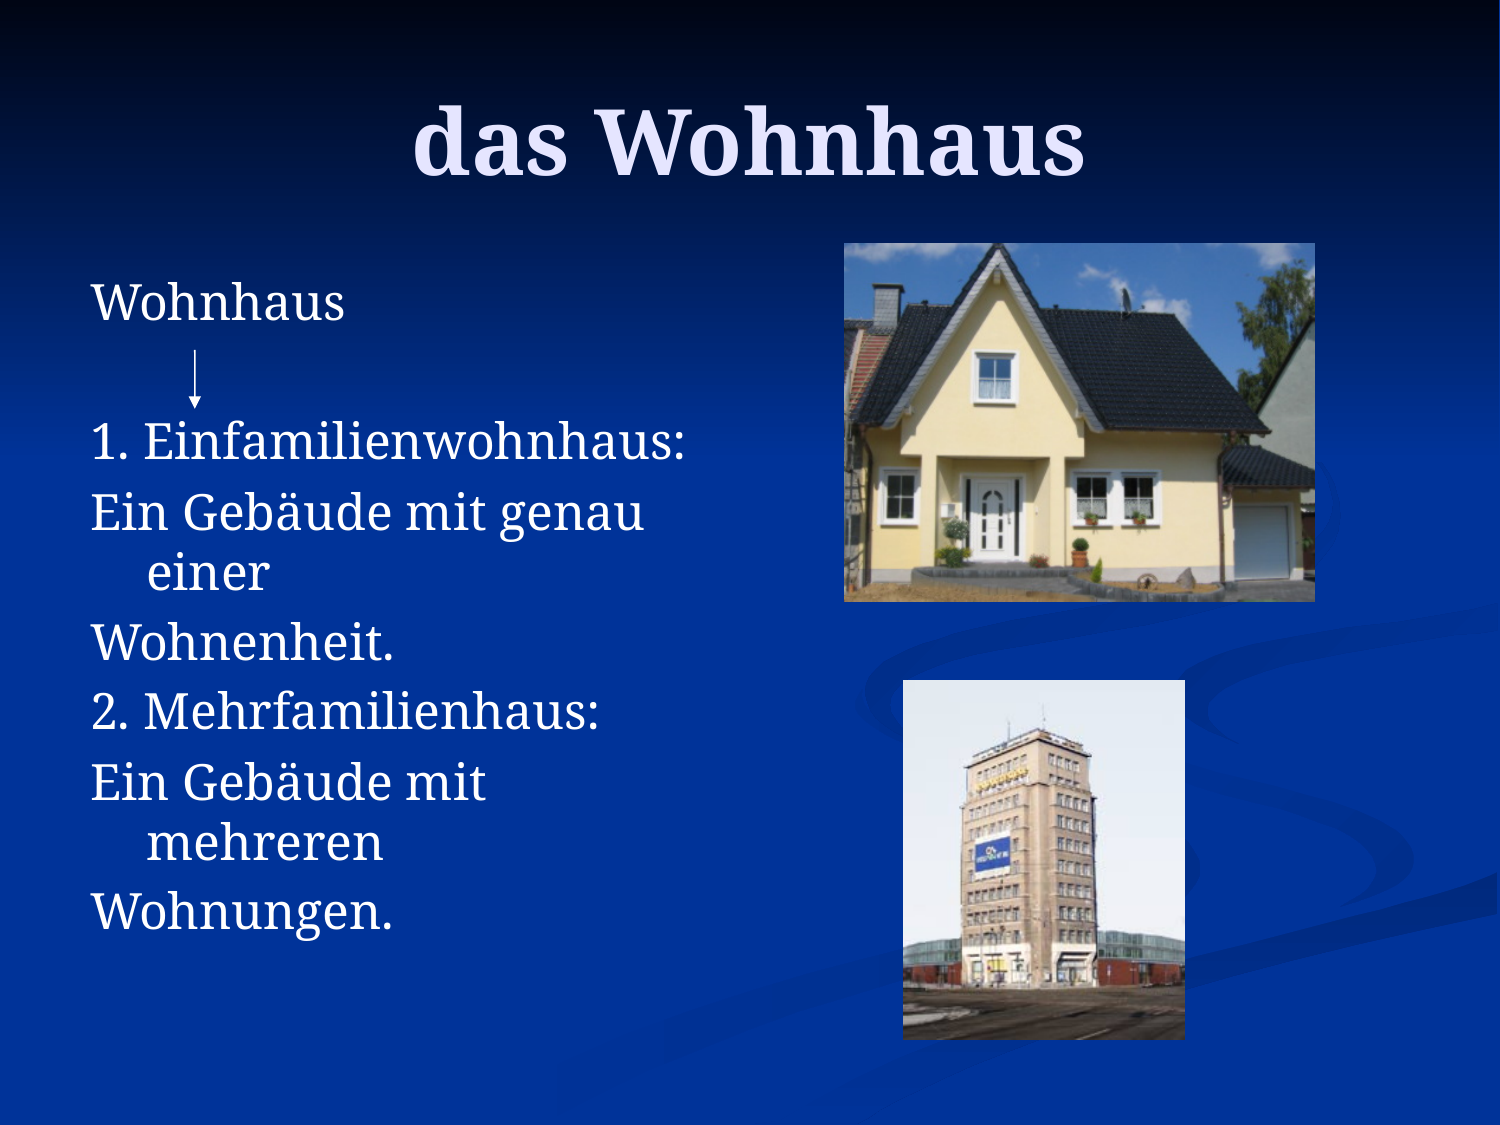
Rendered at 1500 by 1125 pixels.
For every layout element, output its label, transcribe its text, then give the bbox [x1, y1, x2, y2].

title das Wohnhaus [75, 45, 1425, 233]
picture [844, 243, 1315, 603]
picture [903, 680, 1185, 1040]
list Wohnhaus 1. Einfamilienwohnhaus: Ein Gebäude mit genau einer Wohnenheit. 2. Mehrfamilienhaus: Ein Gebäude mit mehreren Wohnungen. [75, 262, 738, 1005]
